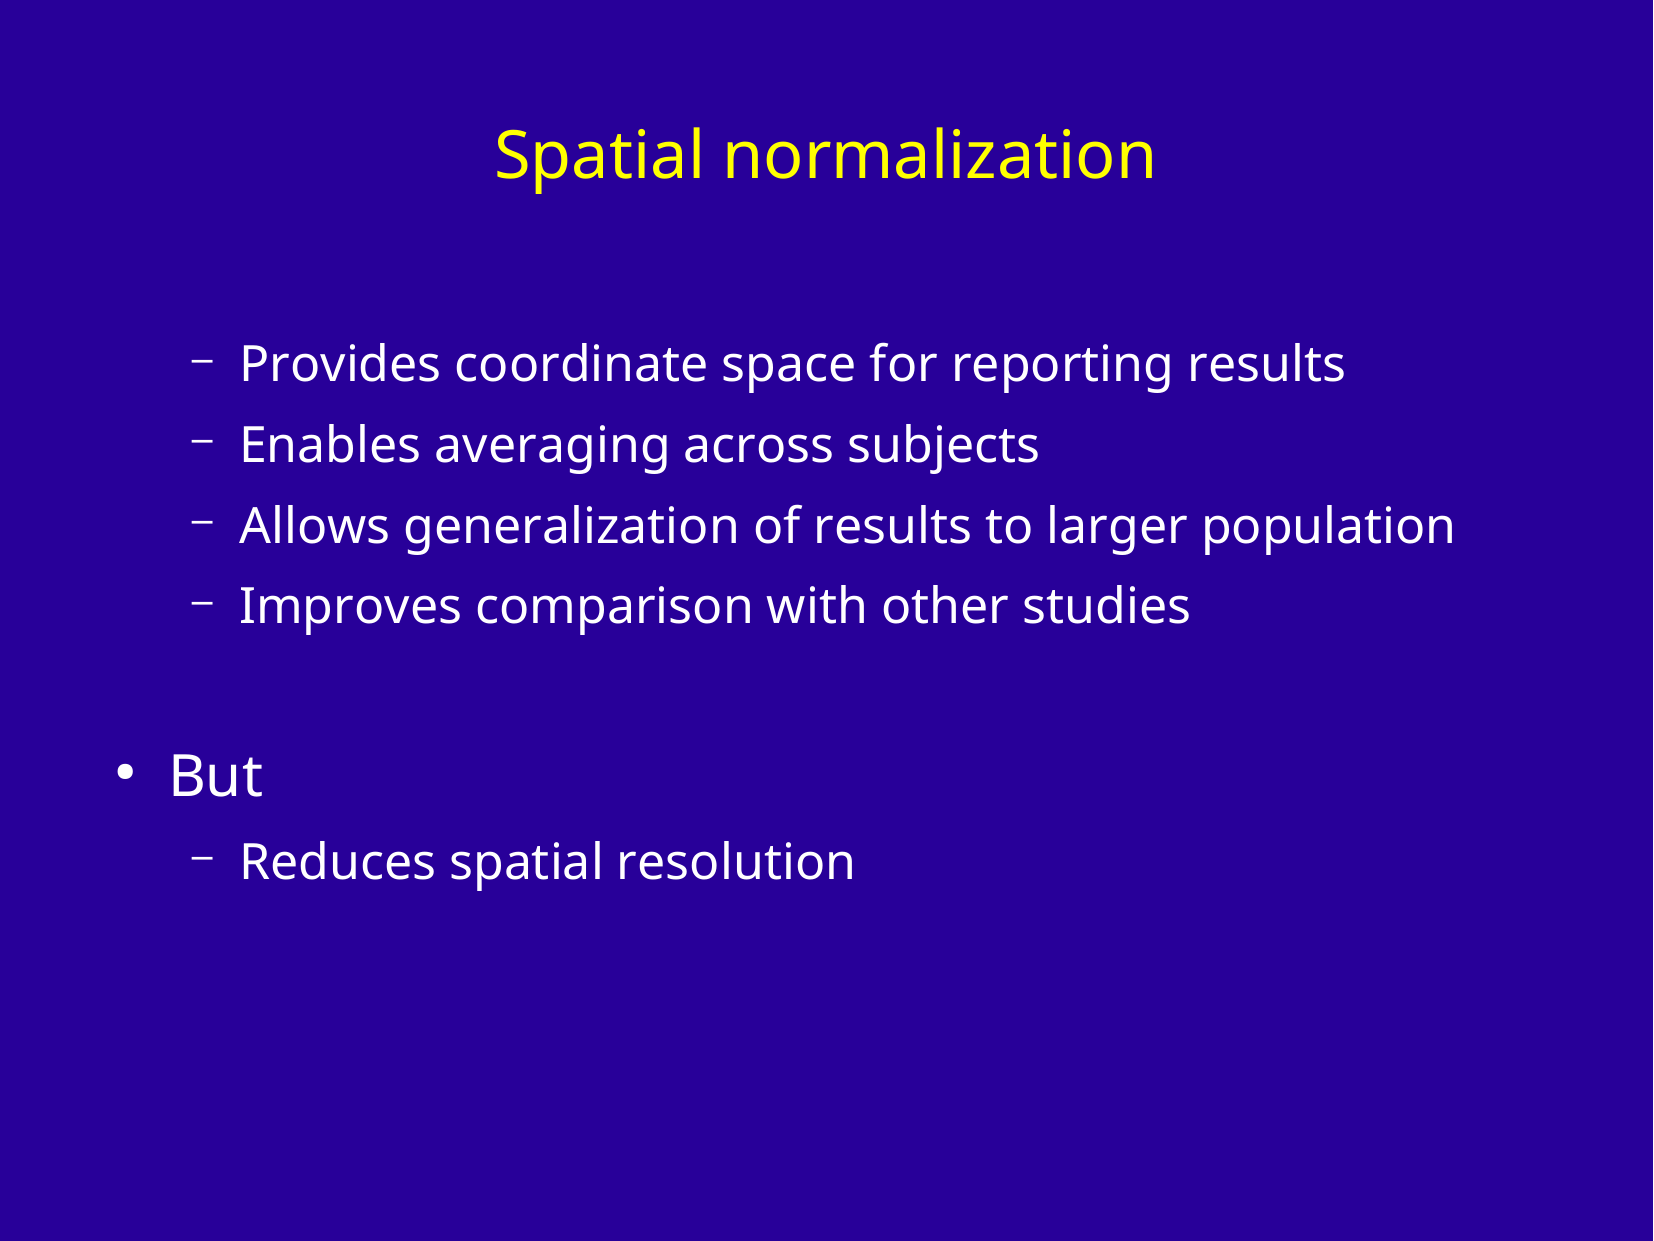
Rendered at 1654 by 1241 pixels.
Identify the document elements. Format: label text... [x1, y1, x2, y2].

list Provides coordinate space for reporting results Enables averaging across subjects Allows generalization of results to larger population Improves comparison with other studies But Reduces spatial resolution [82, 228, 1571, 1241]
title Spatial normalization [82, 49, 1571, 228]
